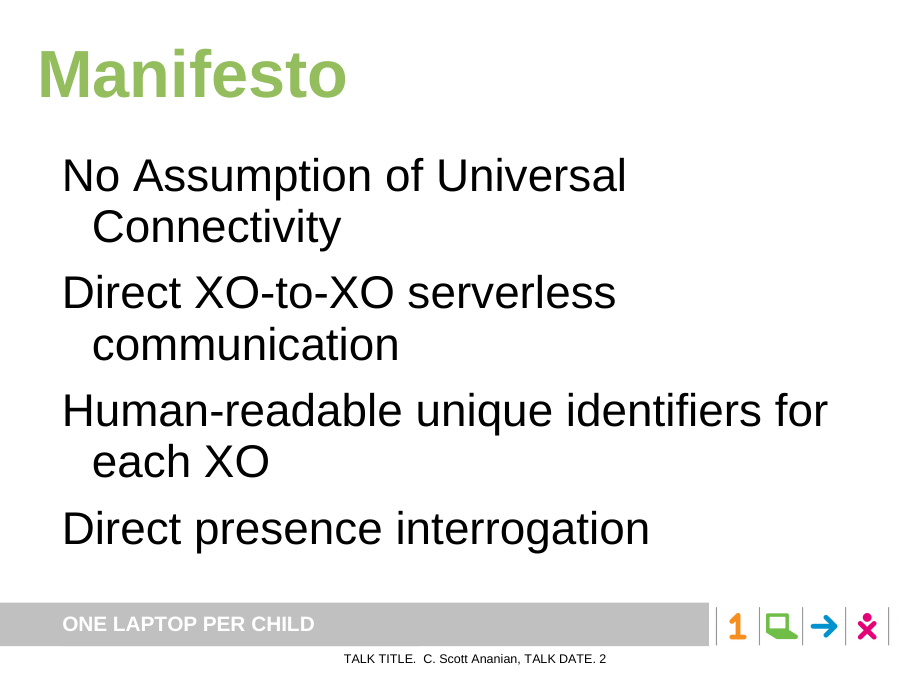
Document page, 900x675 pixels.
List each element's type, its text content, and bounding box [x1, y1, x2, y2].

title Manifesto [37, 37, 856, 226]
list No Assumption of Universal Connectivity Direct XO-to-XO serverless communication Human-readable unique identifiers for each XO Direct presence interrogation [61, 150, 844, 675]
picture [844, 598, 898, 655]
